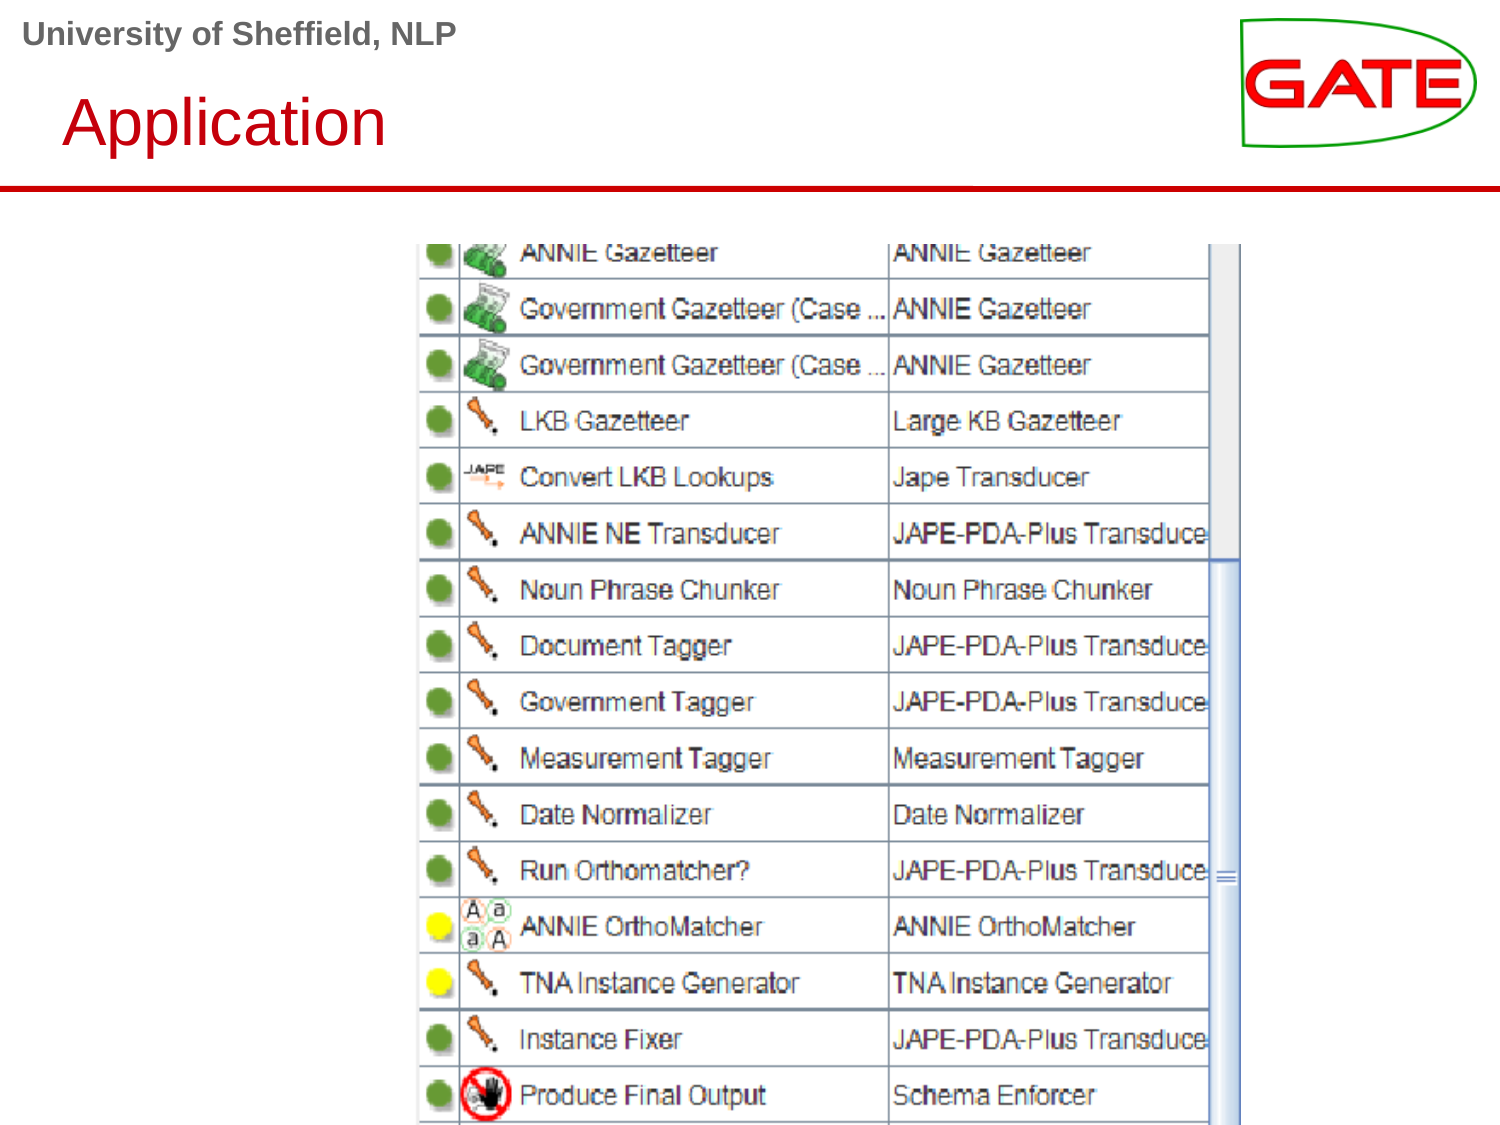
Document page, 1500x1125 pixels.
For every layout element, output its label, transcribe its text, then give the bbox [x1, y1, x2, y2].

picture [1240, 18, 1477, 148]
title Application [47, 51, 1241, 188]
picture [413, 244, 1241, 1125]
